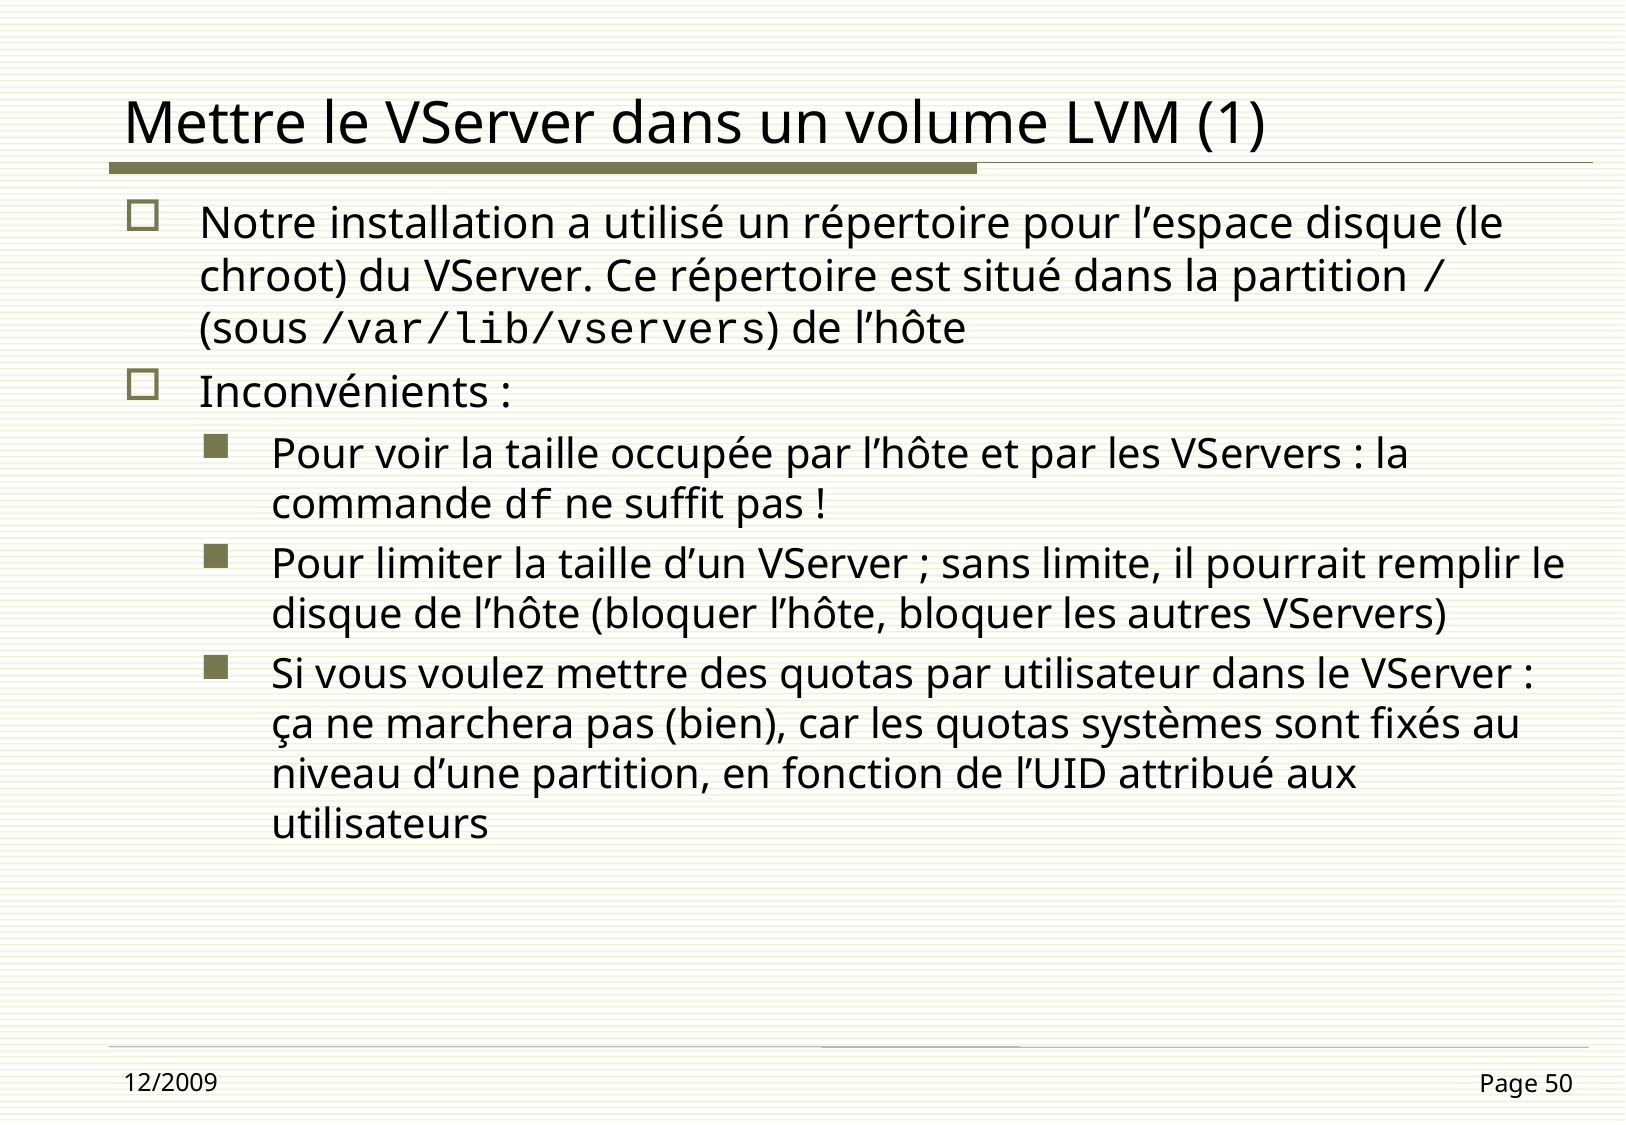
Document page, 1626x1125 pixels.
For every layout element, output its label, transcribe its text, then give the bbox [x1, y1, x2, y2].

picture [0, 0, 1626, 1125]
list Notre installation a utilisé un répertoire pour l’espace disque (le chroot) du VServer. Ce répertoire est situé dans la partition / (sous /var/lib/vservers) de l’hôte Inconvénients : Pour voir la taille occupée par l’hôte et par les VServers : la commande df ne suffit pas ! Pour limiter la taille d’un VServer ; sans limite, il pourrait remplir le disque de l’hôte (bloquer l’hôte, bloquer les autres VServers)‏ Si vous voulez mettre des quotas par utilisateur dans le VServer : ça ne marchera pas (bien), car les quotas systèmes sont fixés au niveau d’une partition, en fonction de l’UID attribué aux utilisateurs [108, 187, 1595, 1035]
title Mettre le VServer dans un volume LVM (1)‏ [108, 12, 1596, 163]
